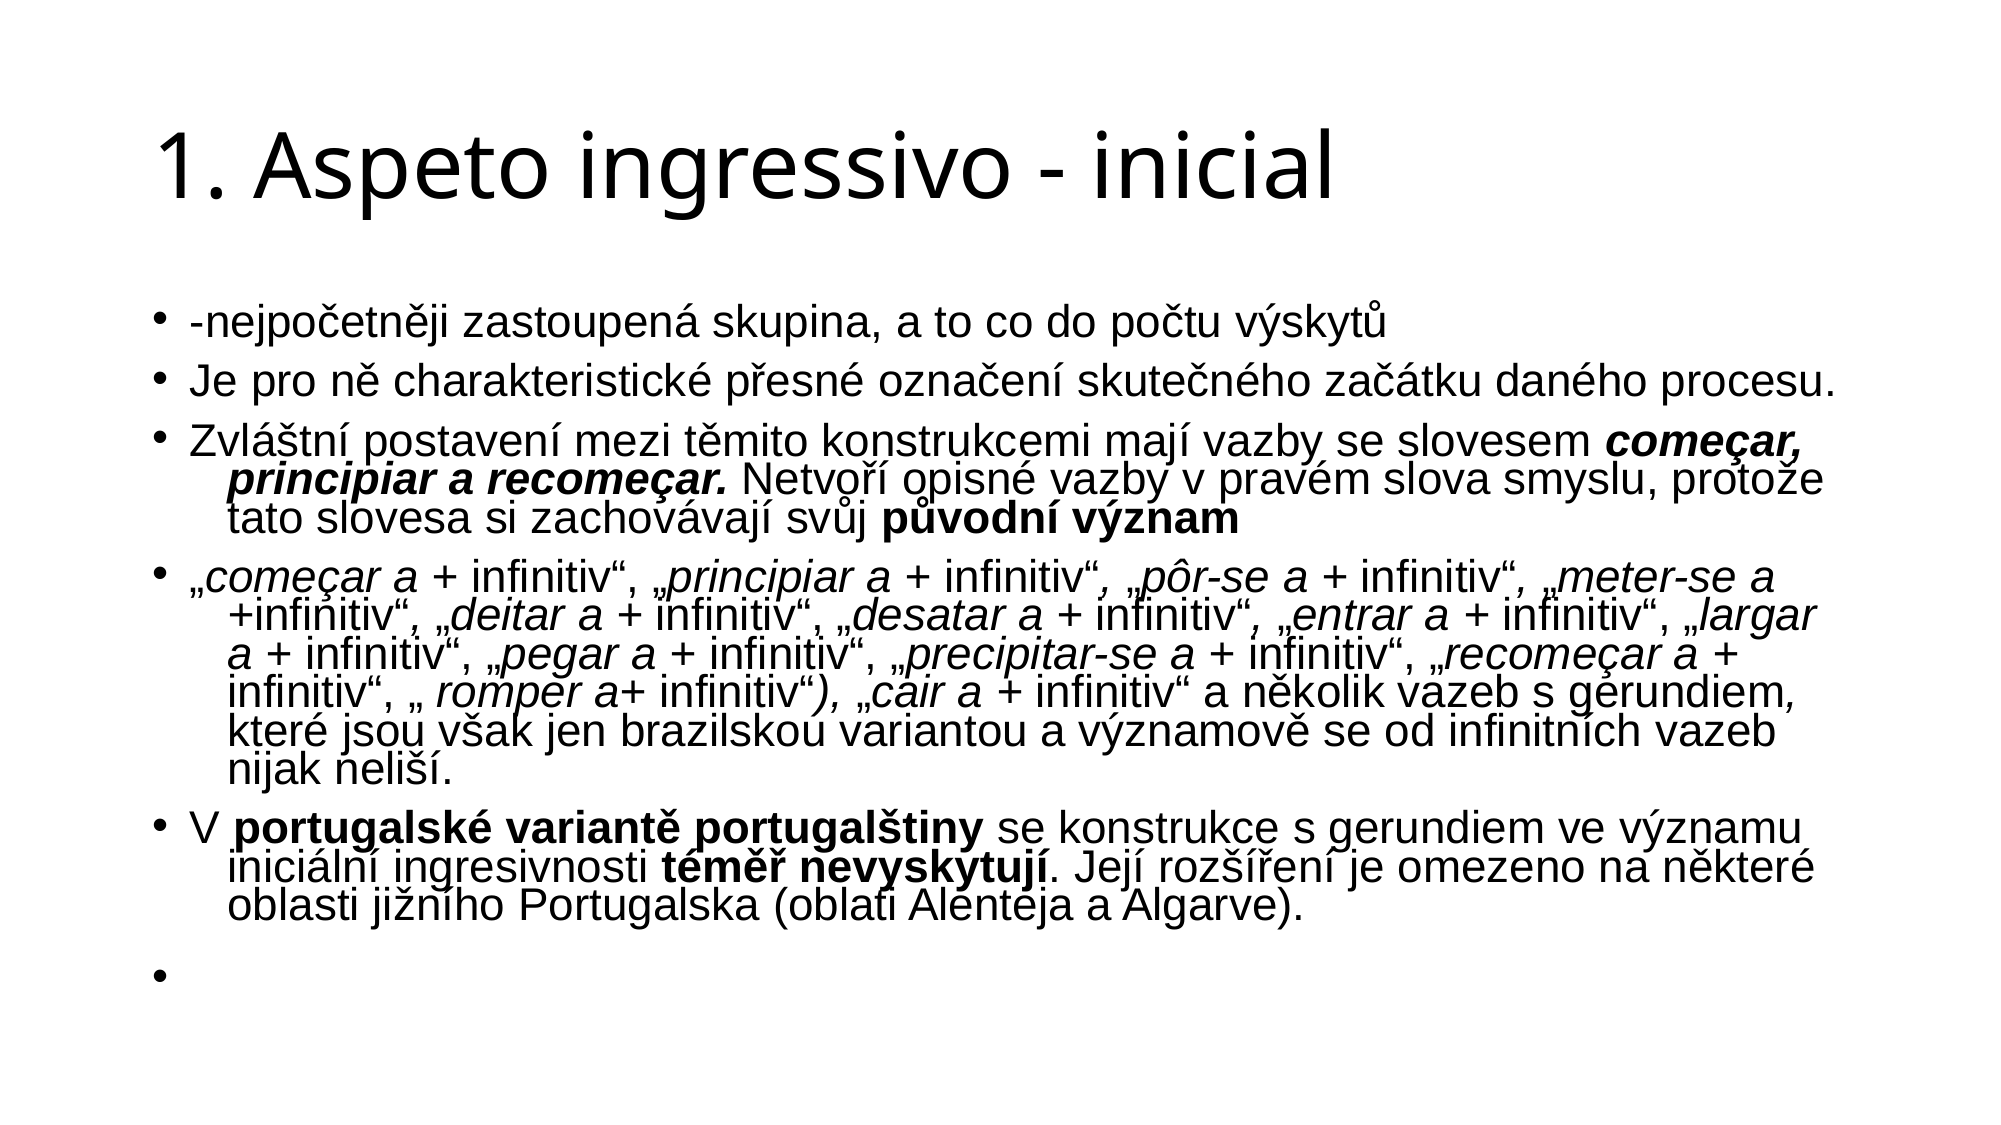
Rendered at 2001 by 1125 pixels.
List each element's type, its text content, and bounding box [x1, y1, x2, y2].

title 1. Aspeto ingressivo - inicial [137, 59, 1863, 278]
list -nejpočetněji zastoupená skupina, a to co do počtu výskytů Je pro ně charakteristické přesné označení skutečného začátku daného procesu. Zvláštní postavení mezi těmito konstrukcemi mají vazby se slovesem começar, principiar a recomeçar. Netvoří opisné vazby v pravém slova smyslu, protože tato slovesa si zachovávají svůj původní význam „começar a + infinitiv“, „principiar a + infinitiv“, „pôr-se a + infinitiv“, „meter-se a +infinitiv“, „deitar a + infinitiv“, „desatar a + infinitiv“, „entrar a + infinitiv“, „largar a + infinitiv“, „pegar a + infinitiv“, „precipitar-se a + infinitiv“, „recomeçar a + infinitiv“, „ romper a+ infinitiv“), „cair a + infinitiv“ a několik vazeb s gerundiem, které jsou však jen brazilskou variantou a významově se od infinitních vazeb nijak neliší. V portugalské variantě portugalštiny se konstrukce s gerundiem ve významu iniciální ingresivnosti téměř nevyskytují. Její rozšíření je omezeno na některé oblasti jižního Portugalska (oblati Alenteja a Algarve). [137, 299, 1863, 1014]
